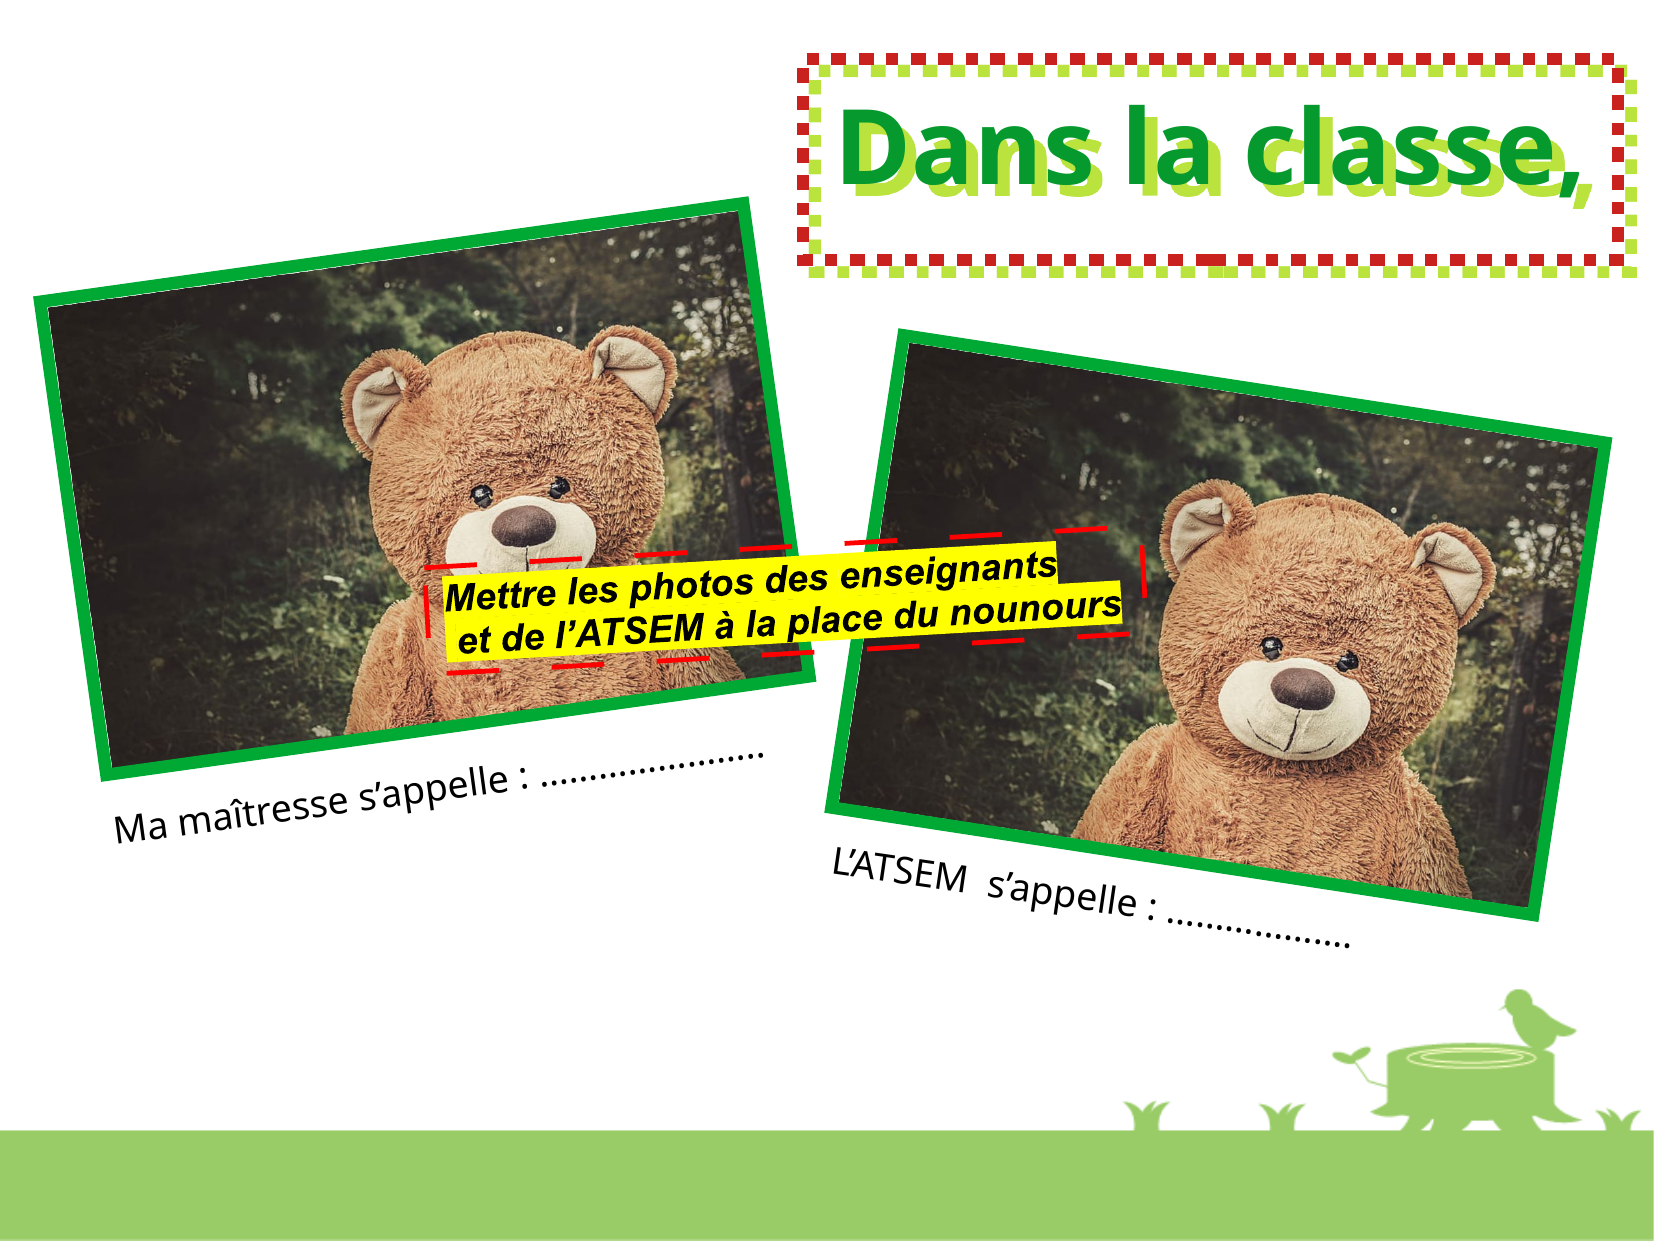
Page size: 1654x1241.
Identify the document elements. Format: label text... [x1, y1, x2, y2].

text_box Dans la classe, [803, 59, 1619, 260]
text_box Ma maîtresse s’appelle : ………………….. [94, 705, 800, 907]
text_box L’ATSEM s’appelle : ………………. [806, 824, 1512, 1034]
picture [0, 0, 1654, 1241]
